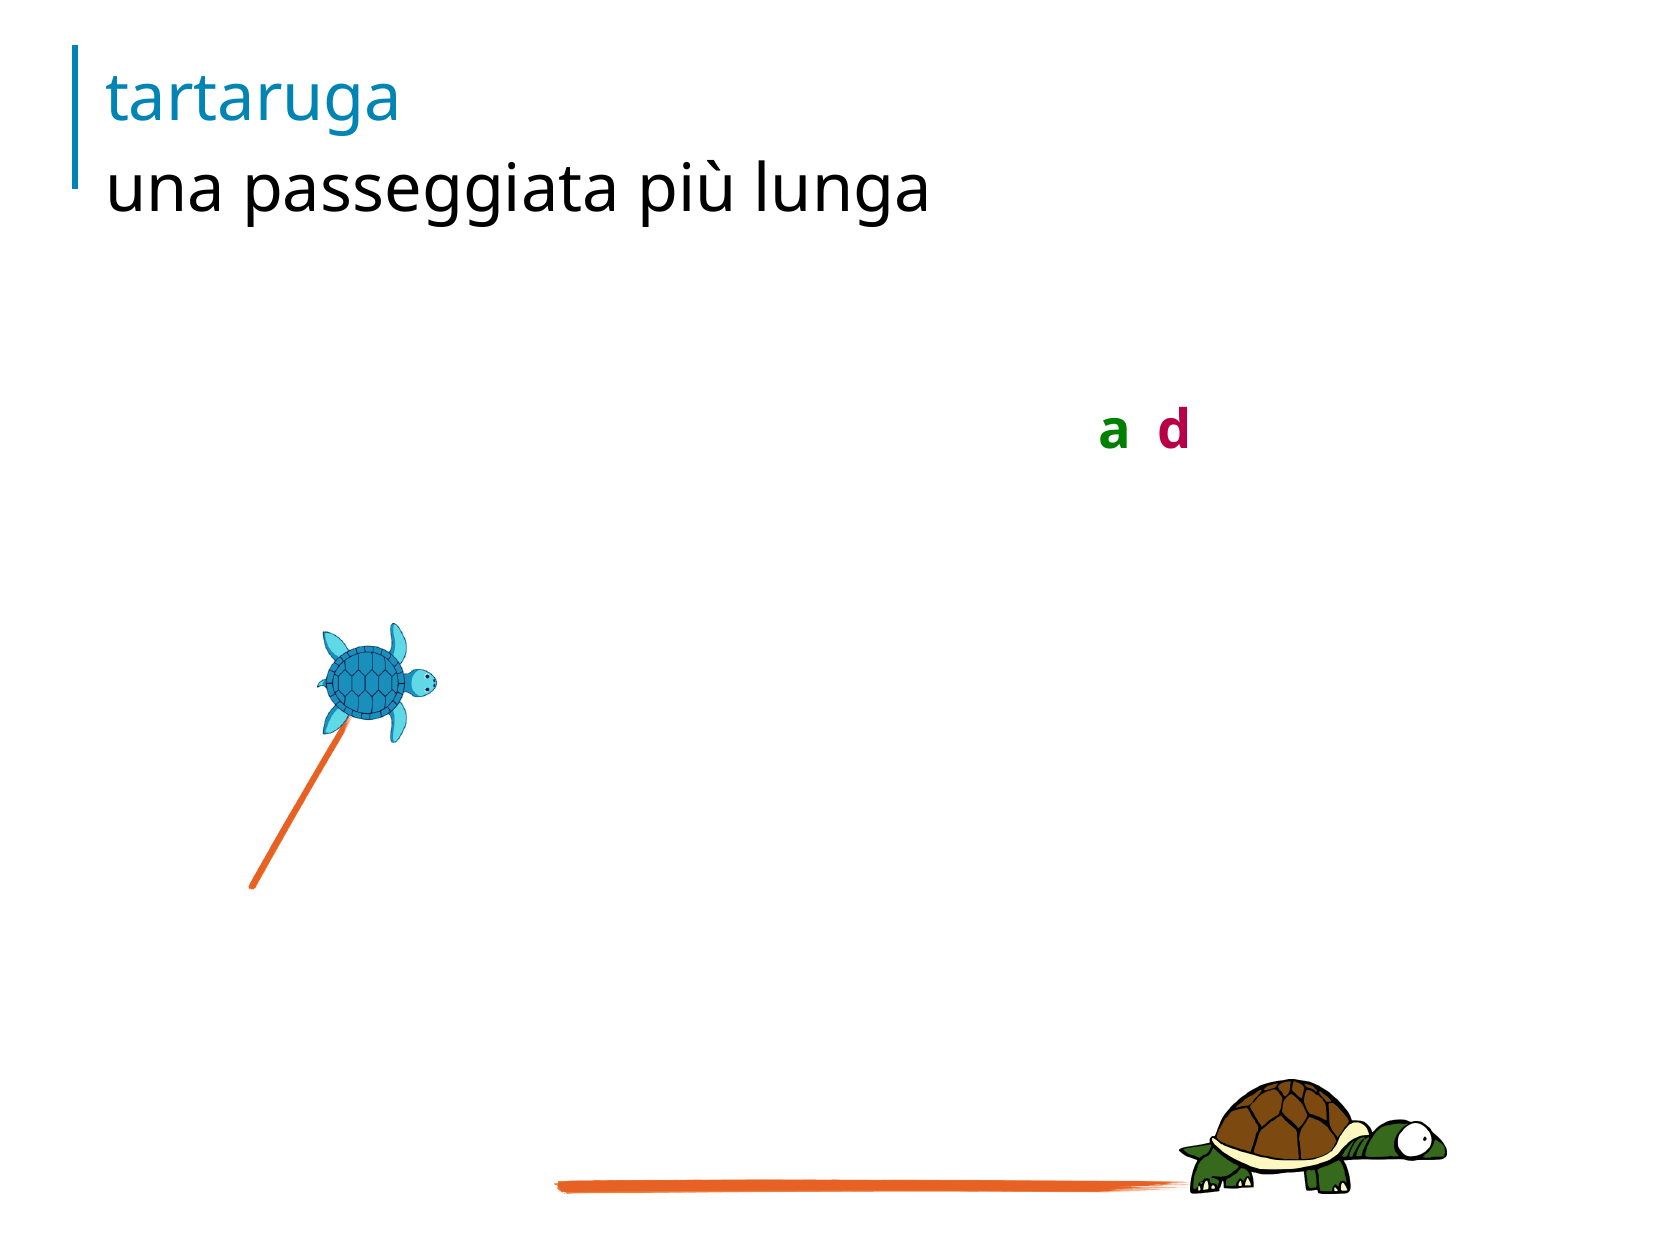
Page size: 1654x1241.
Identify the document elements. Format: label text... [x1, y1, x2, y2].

title tartaruga una passeggiata più lunga [105, 49, 1571, 200]
text_box a [1083, 383, 1142, 472]
text_box d [1142, 383, 1219, 472]
picture [553, 1079, 1447, 1194]
picture [246, 623, 437, 892]
